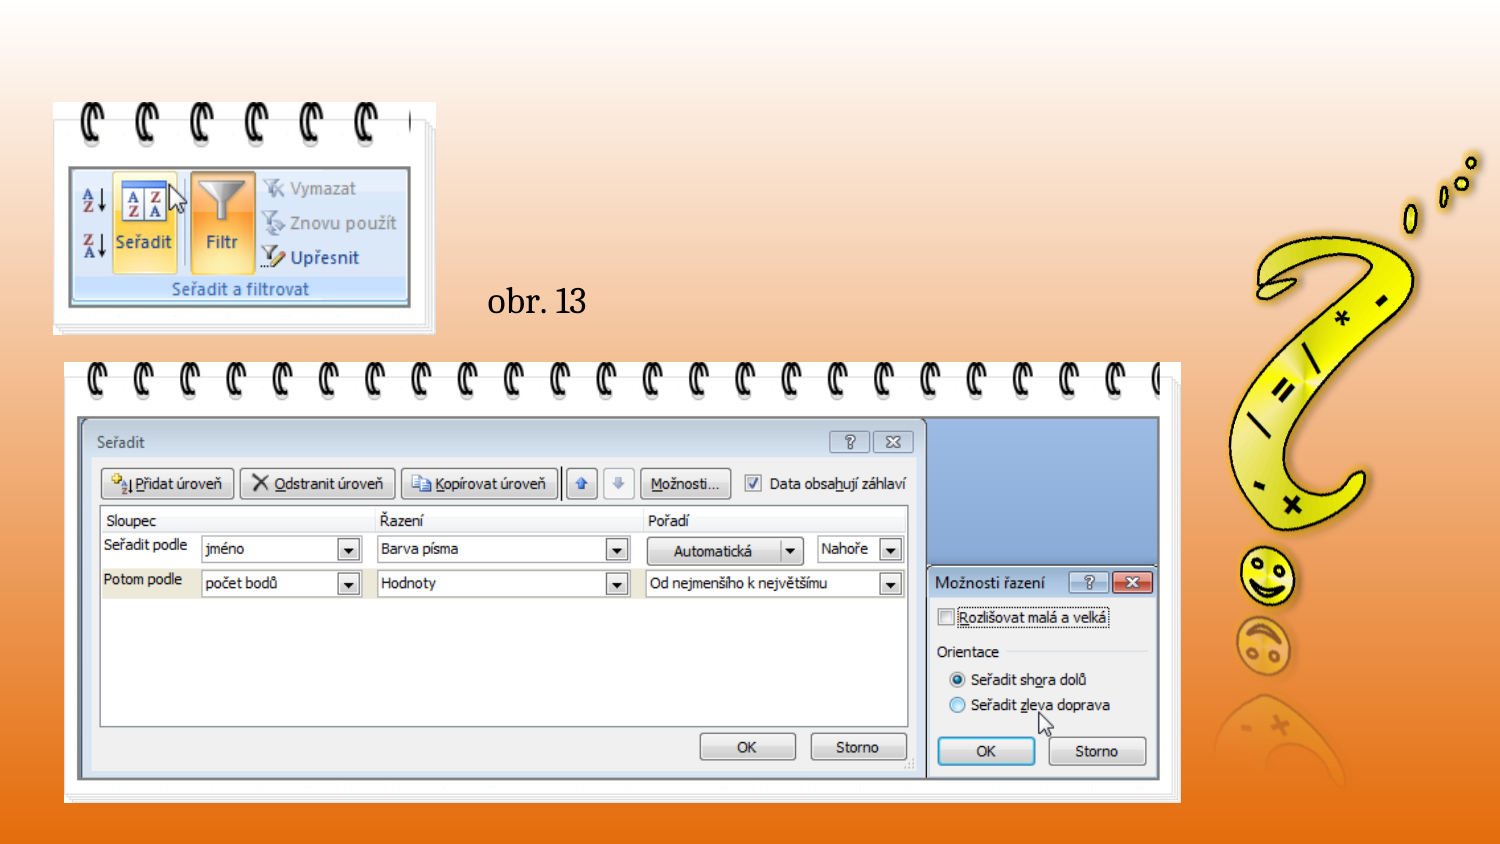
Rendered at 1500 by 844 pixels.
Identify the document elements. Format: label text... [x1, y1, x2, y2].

picture [1184, 121, 1500, 844]
text_box obr. 13 [472, 268, 602, 329]
text_box [53, 102, 436, 335]
picture [64, 362, 1181, 803]
